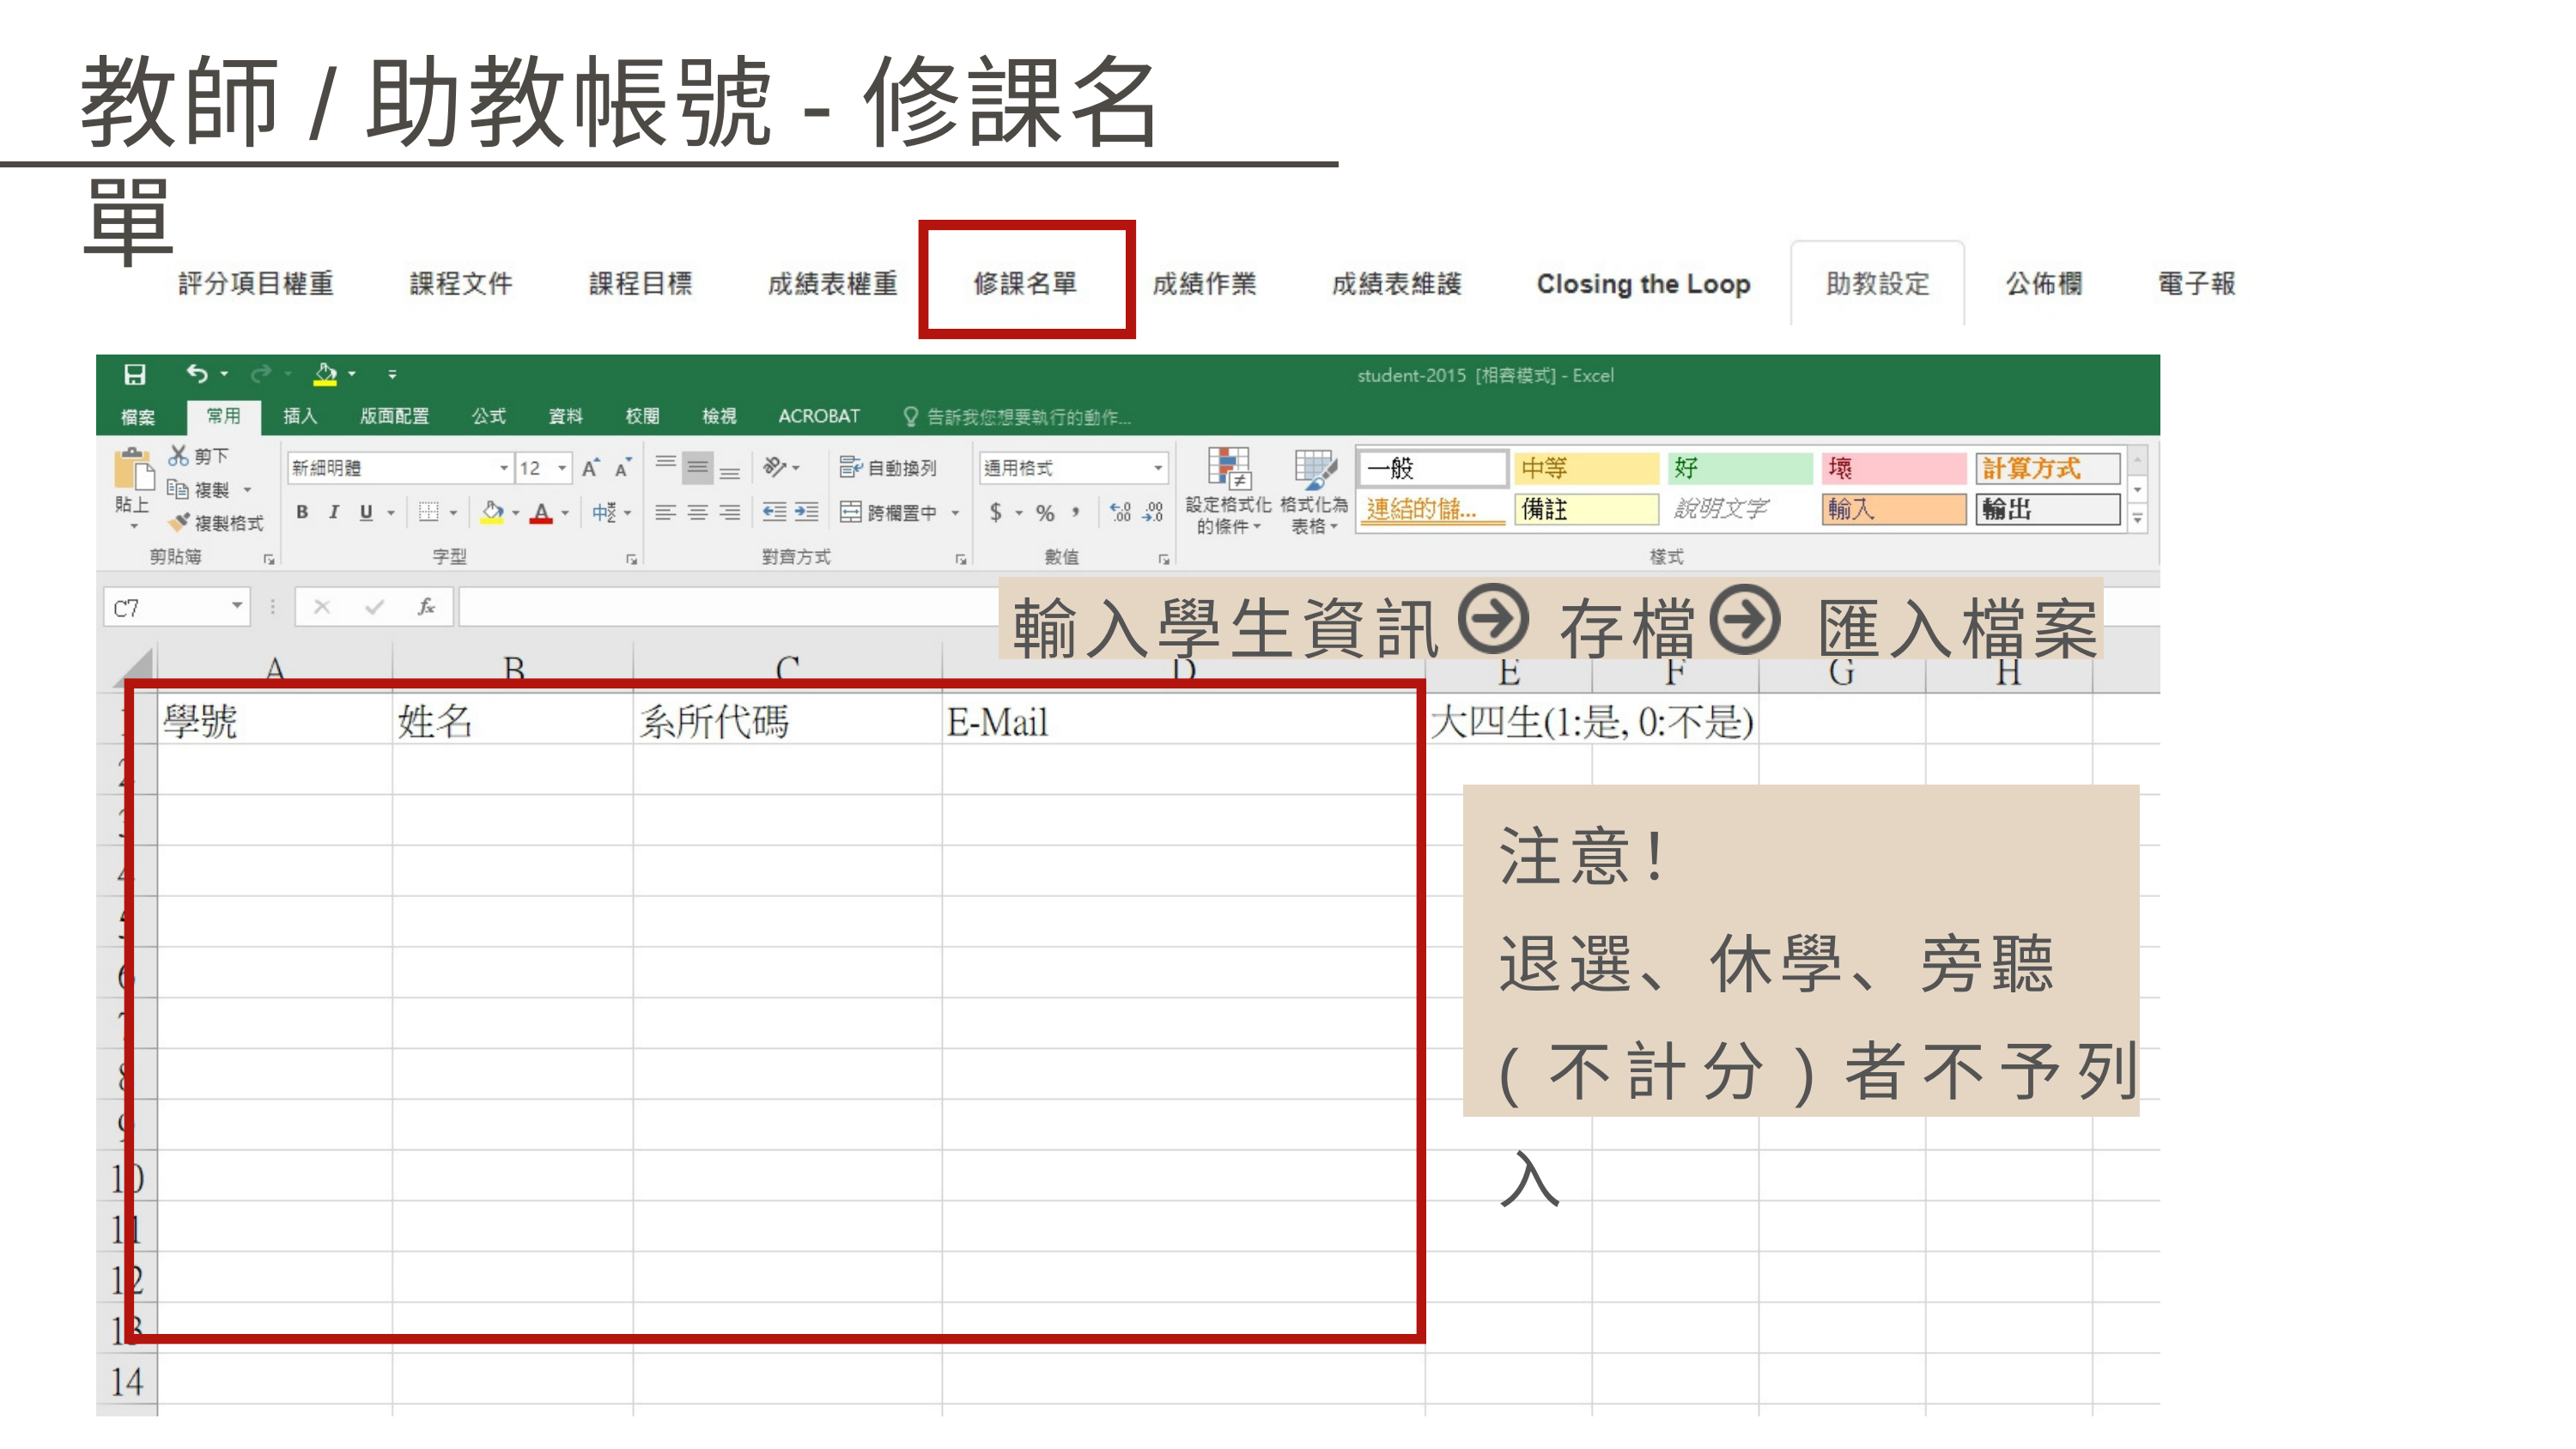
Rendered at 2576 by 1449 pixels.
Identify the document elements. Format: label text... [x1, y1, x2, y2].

text_box [1463, 785, 2140, 1117]
picture [1137, 233, 2384, 325]
picture [96, 233, 918, 325]
picture [96, 239, 124, 246]
text_box [918, 220, 1137, 340]
text_box [999, 577, 1012, 659]
picture [96, 355, 2160, 1417]
text_box [124, 678, 1426, 1344]
text_box 輸入學生資訊 存檔 匯入檔案 [1012, 559, 2147, 669]
text_box 教師/助教帳號-修課名單 [78, 39, 1192, 161]
text_box 注意！ 退選、休學、旁聽 (不計分)者不予列入 [1498, 785, 2147, 1097]
picture [929, 233, 1126, 325]
text_box [0, 161, 1339, 167]
